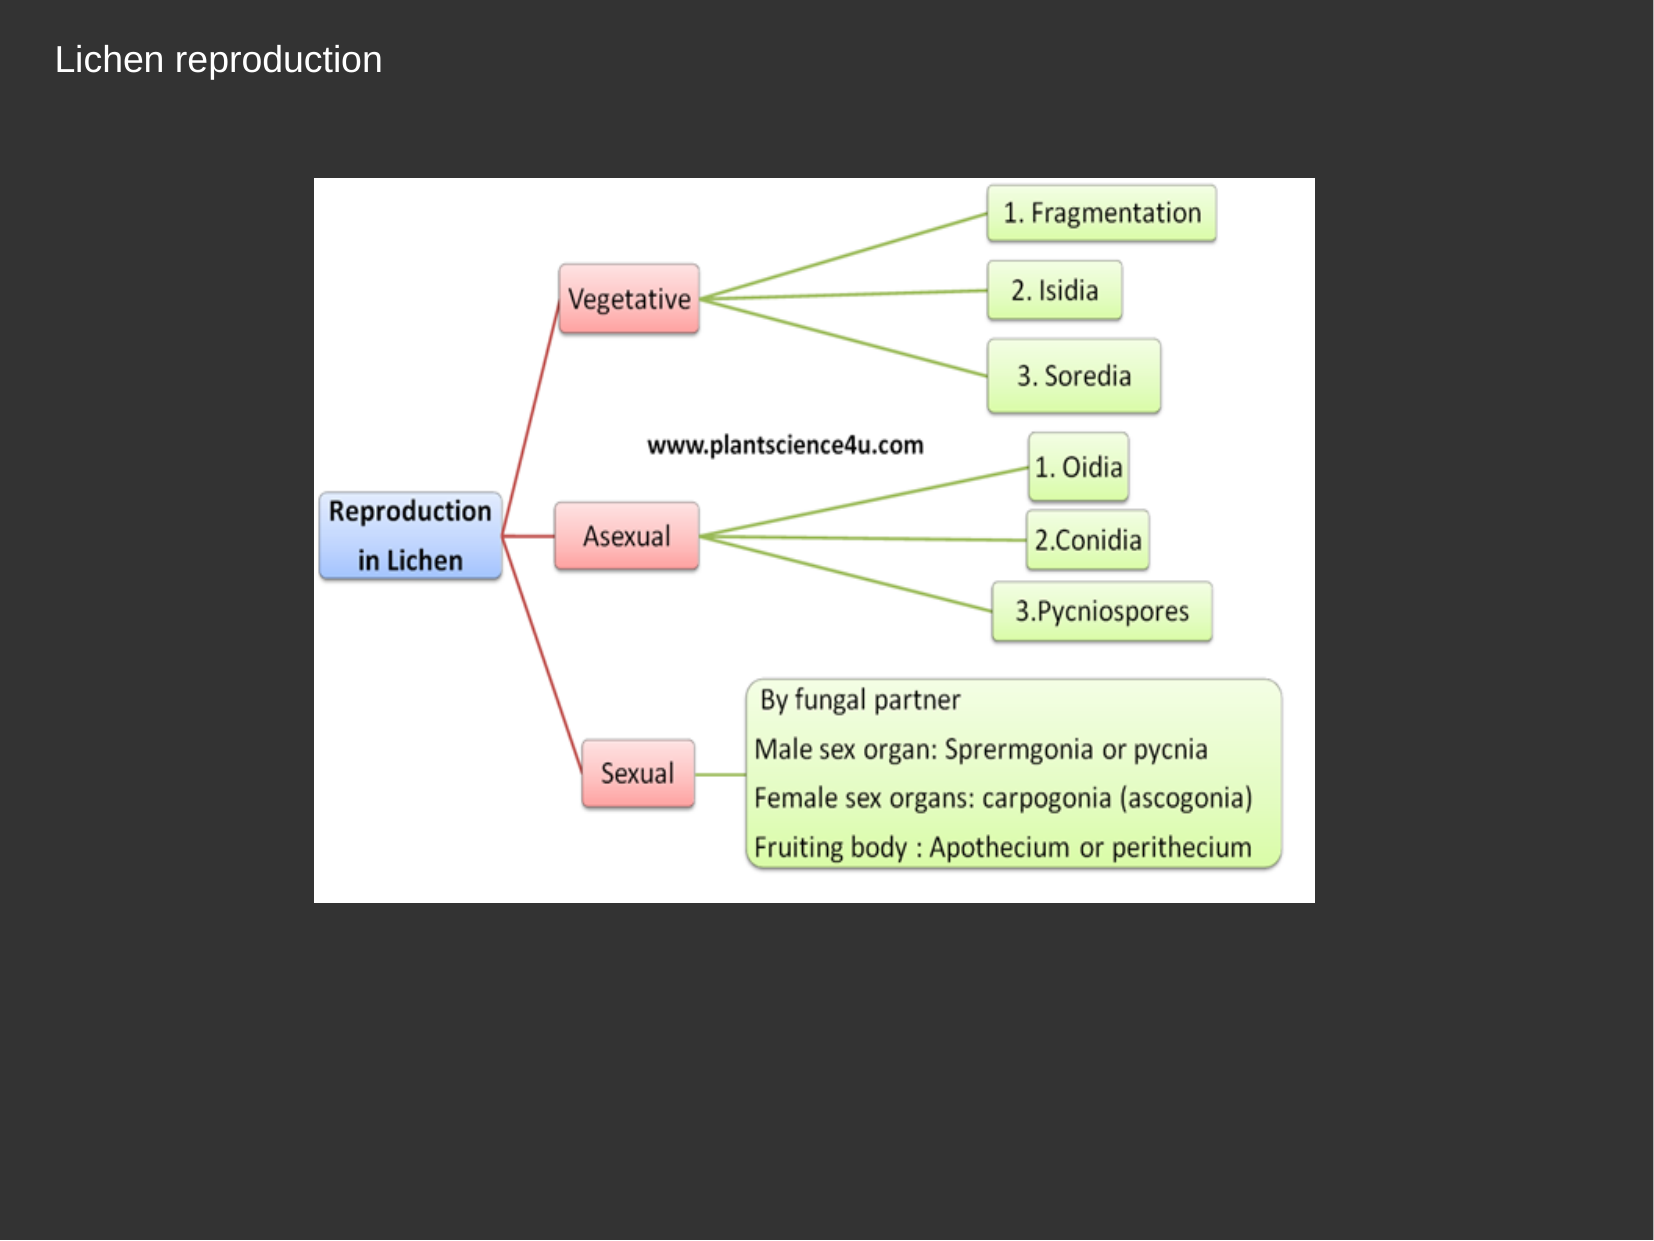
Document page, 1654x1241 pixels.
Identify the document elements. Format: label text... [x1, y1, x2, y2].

picture [314, 178, 1315, 903]
text_box Lichen reproduction [39, 30, 774, 88]
